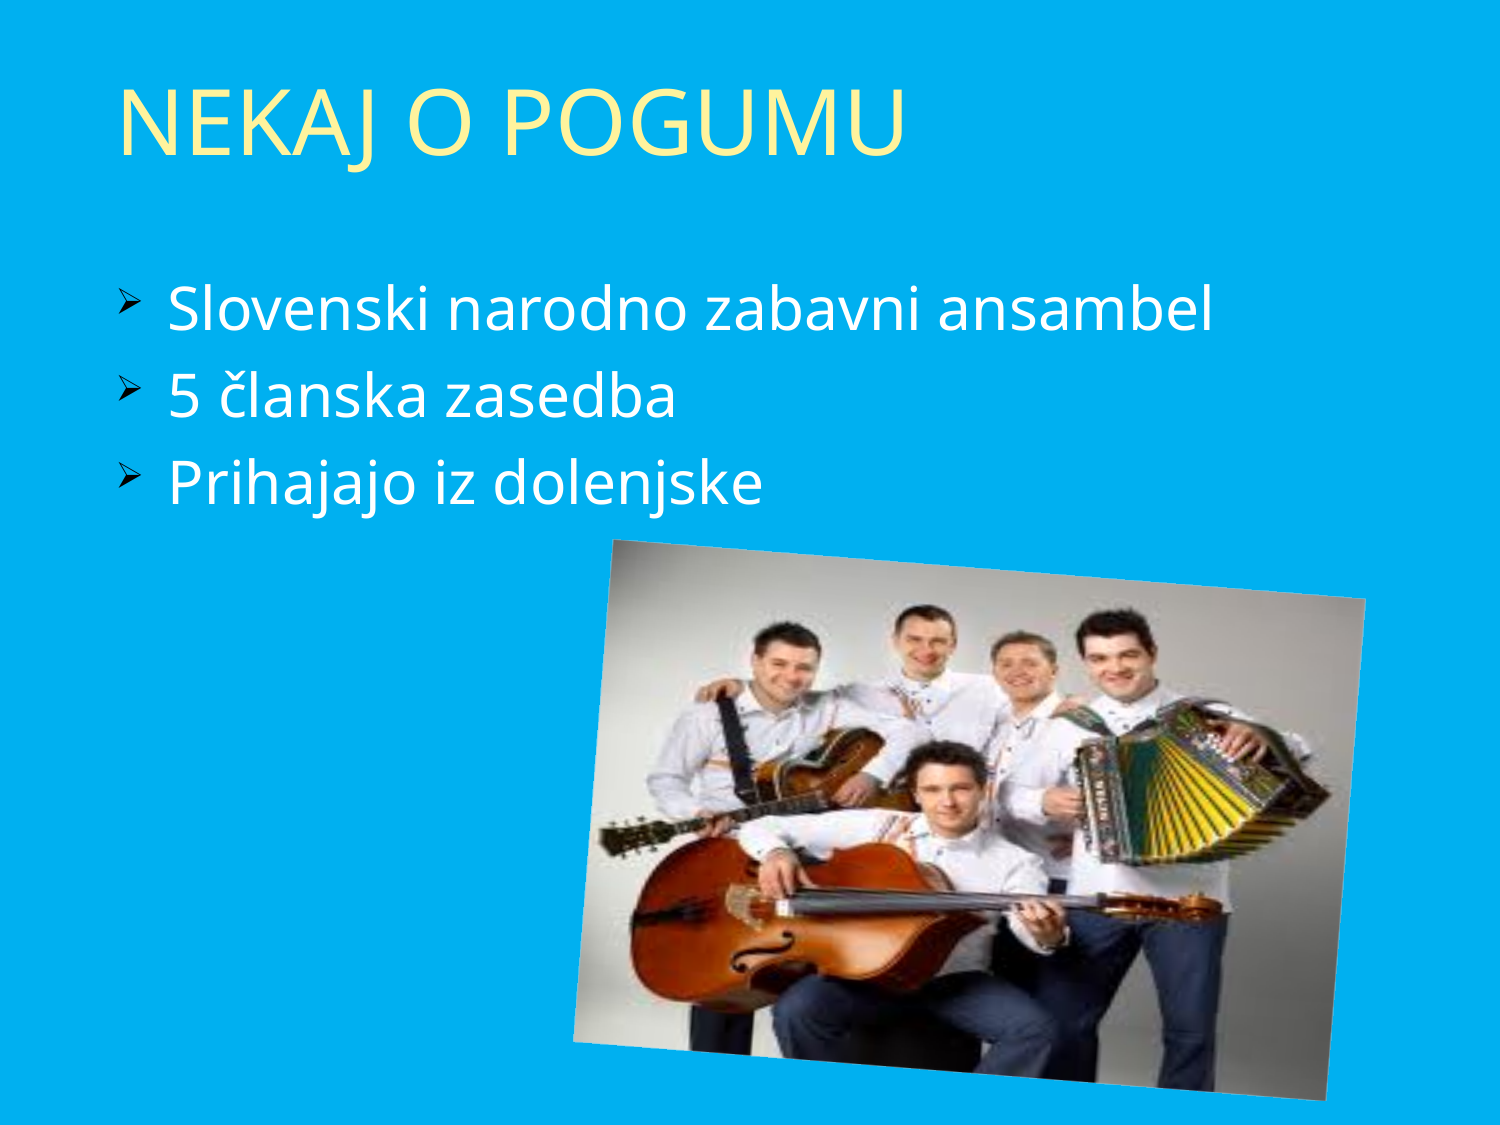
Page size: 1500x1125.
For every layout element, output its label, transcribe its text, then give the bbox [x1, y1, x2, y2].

title NEKAJ O POGUMU [100, 37, 1438, 200]
picture [574, 540, 1365, 1100]
list Slovenski narodno zabavni ansambel 5 članska zasedba Prihajajo iz dolenjske [100, 262, 1438, 1000]
